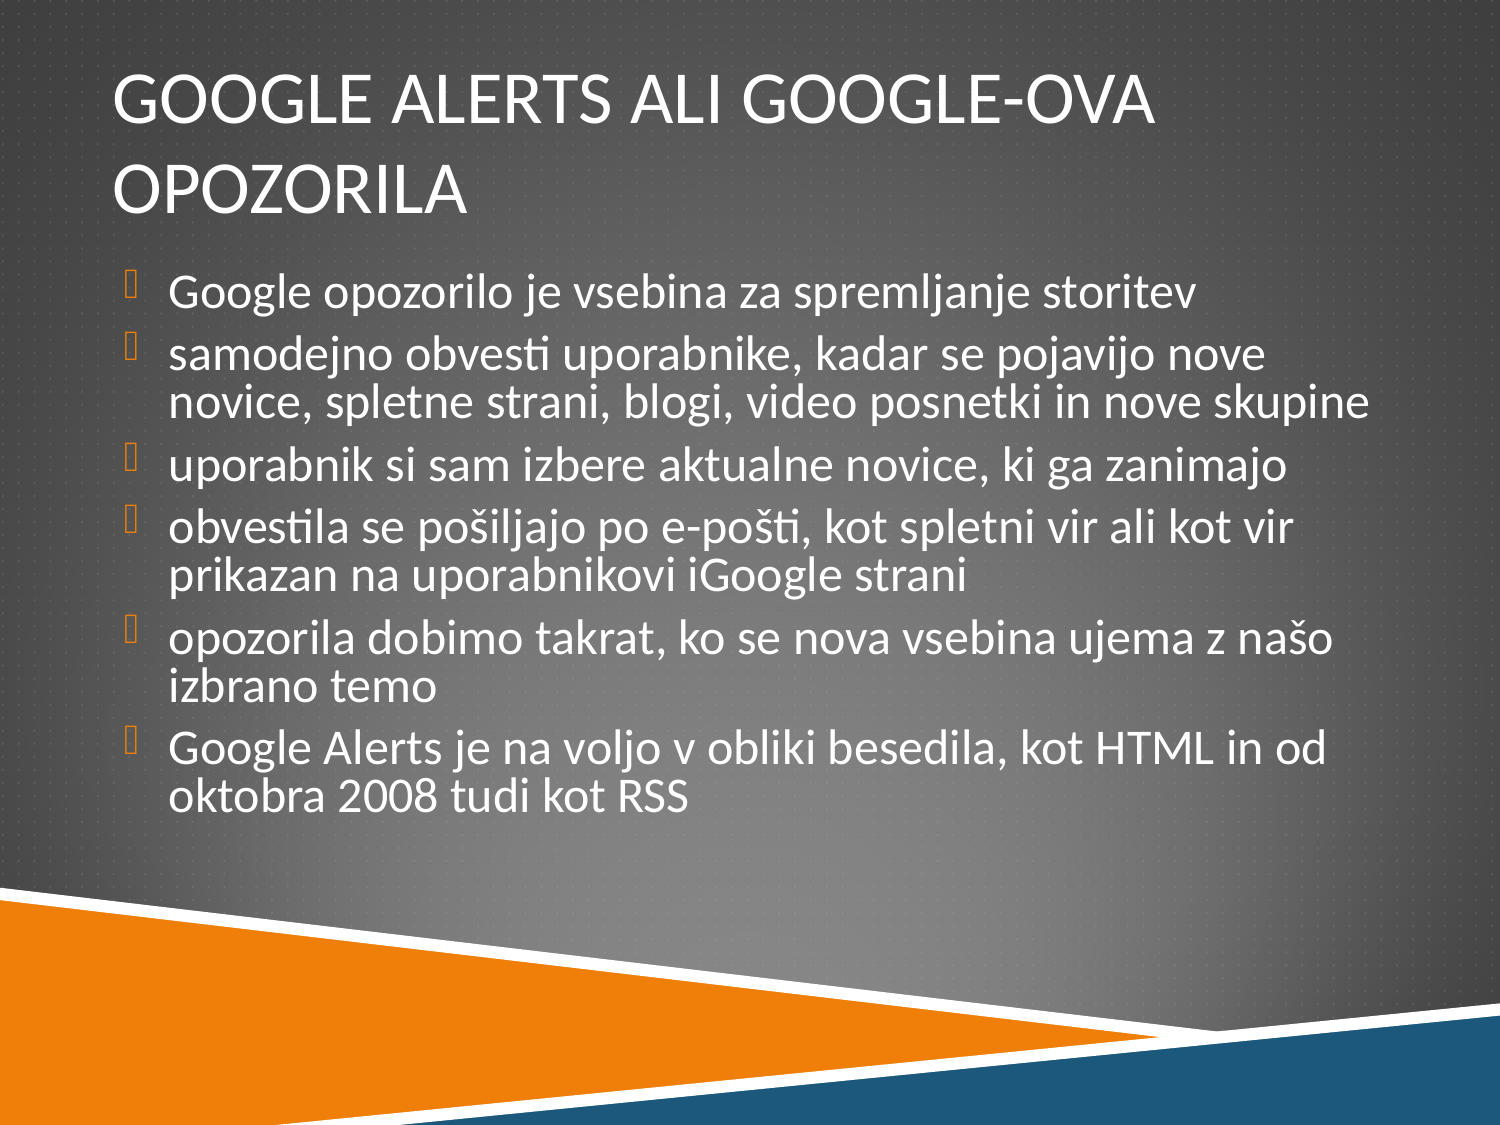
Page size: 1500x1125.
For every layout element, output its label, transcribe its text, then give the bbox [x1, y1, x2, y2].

list Google opozorilo je vsebina za spremljanje storitev samodejno obvesti uporabnike, kadar se pojavijo nove novice, spletne strani, blogi, video posnetki in nove skupine uporabnik si sam izbere aktualne novice, ki ga zanimajo obvestila se pošiljajo po e-pošti, kot spletni vir ali kot vir prikazan na uporabnikovi iGoogle strani opozorila dobimo takrat, ko se nova vsebina ujema z našo izbrano temo Google Alerts je na voljo v obliki besedila, kot HTML in od oktobra 2008 tudi kot RSS [112, 262, 1388, 989]
picture [0, 0, 1500, 1031]
title GOOGLE ALERTS ALI GOOGLE-OVA OPOZORILA [112, 41, 1388, 237]
